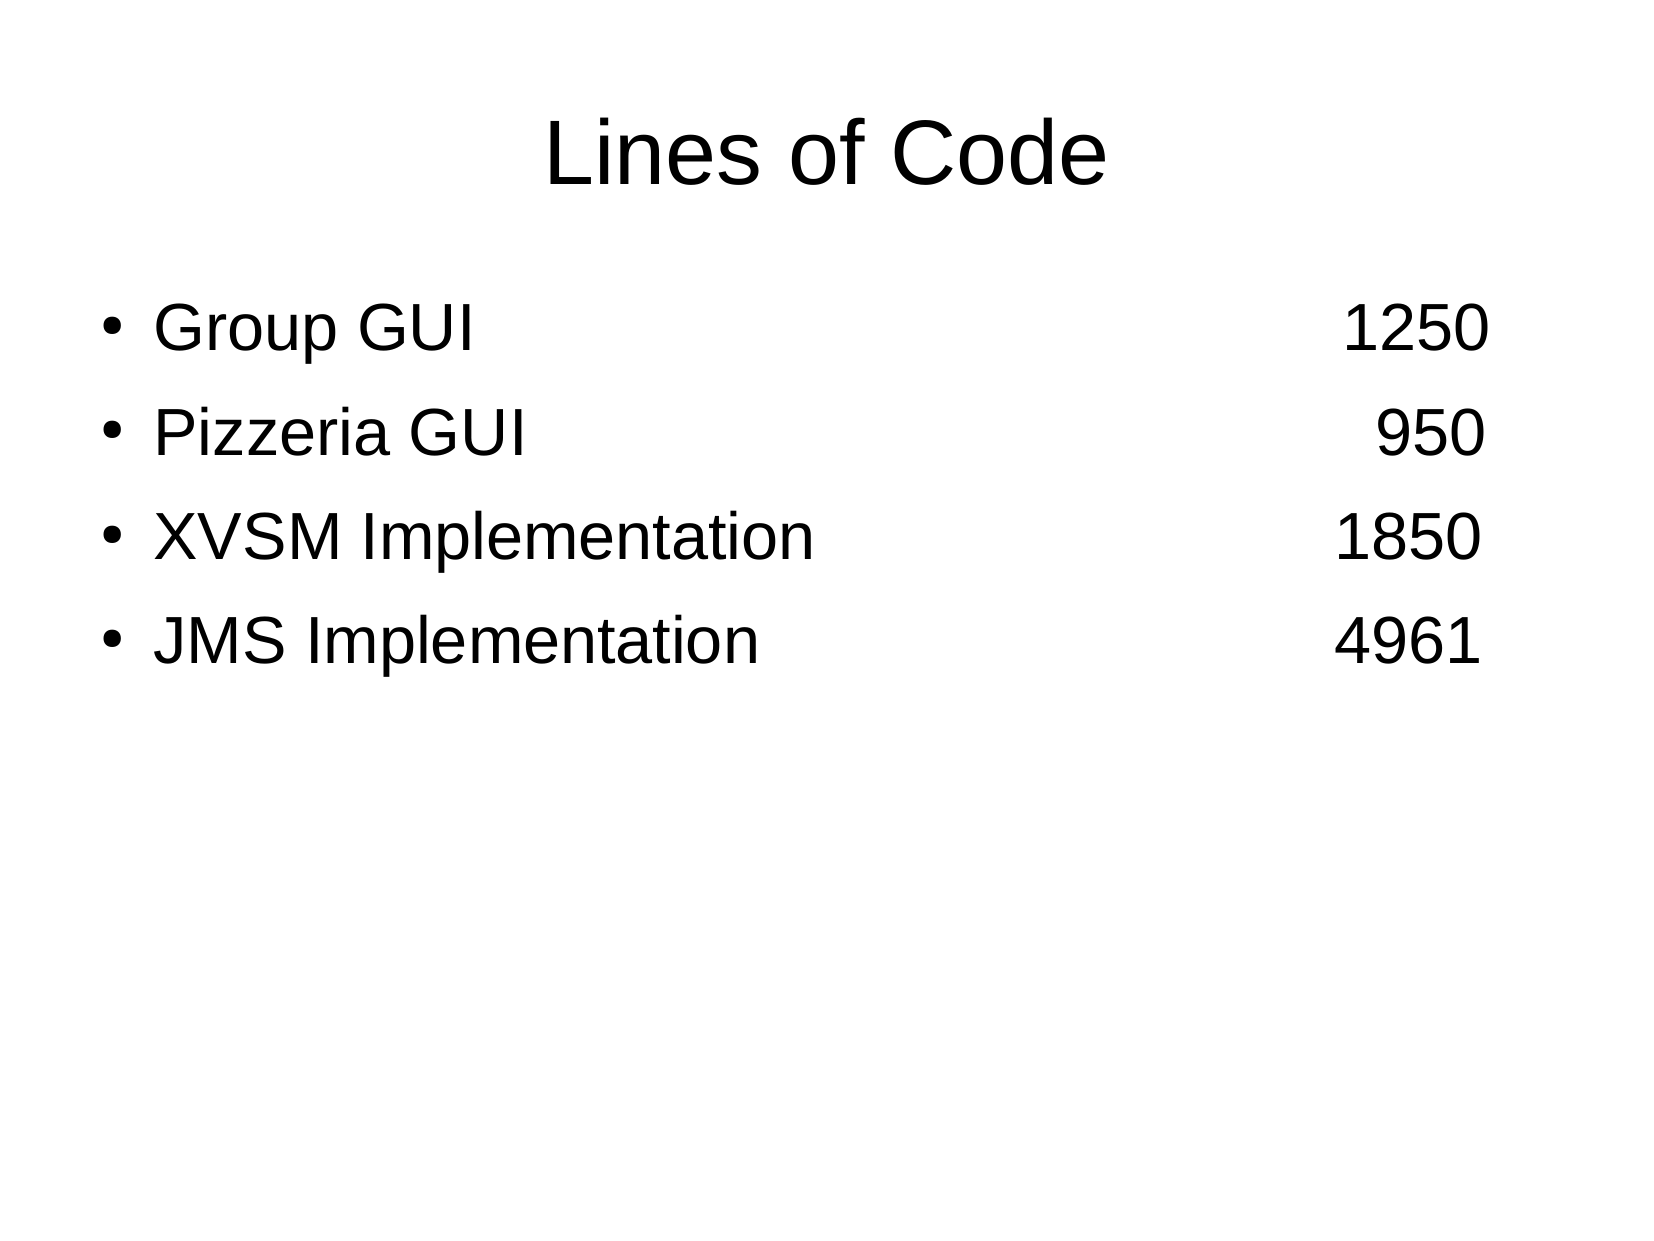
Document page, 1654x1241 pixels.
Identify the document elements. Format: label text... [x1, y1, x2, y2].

title Lines of Code [82, 49, 1571, 257]
list Group GUI 1250 Pizzeria GUI 950 XVSM Implementation 1850 JMS Implementation 4961 [82, 290, 1538, 1010]
